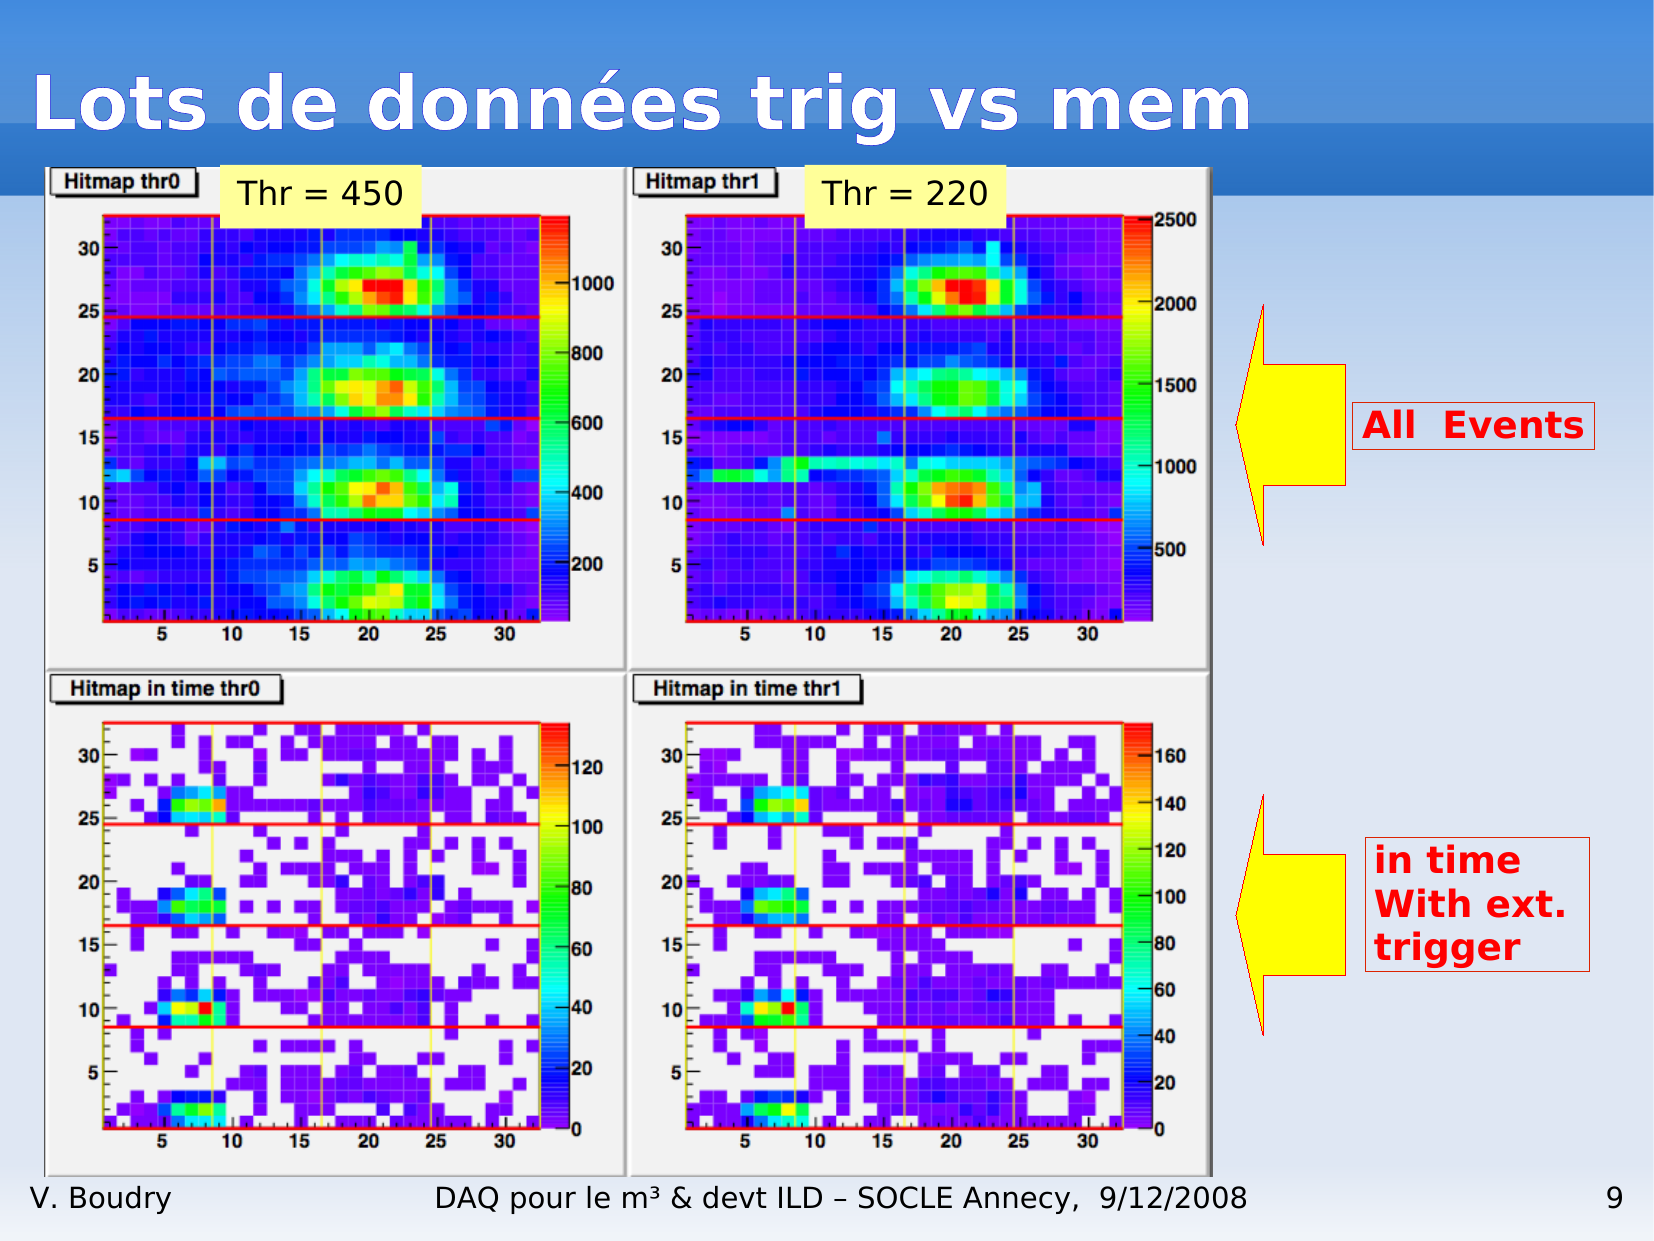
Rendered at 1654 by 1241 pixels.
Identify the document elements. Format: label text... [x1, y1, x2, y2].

text_box [1235, 794, 1346, 1036]
picture [0, 0, 1654, 1241]
text_box in time With ext. trigger [1365, 837, 1590, 972]
text_box Thr = 220 [804, 164, 1007, 229]
text_box [1235, 304, 1346, 546]
title Lots de données trig vs mem [29, 0, 1654, 208]
text_box Thr = 450 [220, 164, 422, 229]
text_box All Events [1352, 402, 1595, 450]
